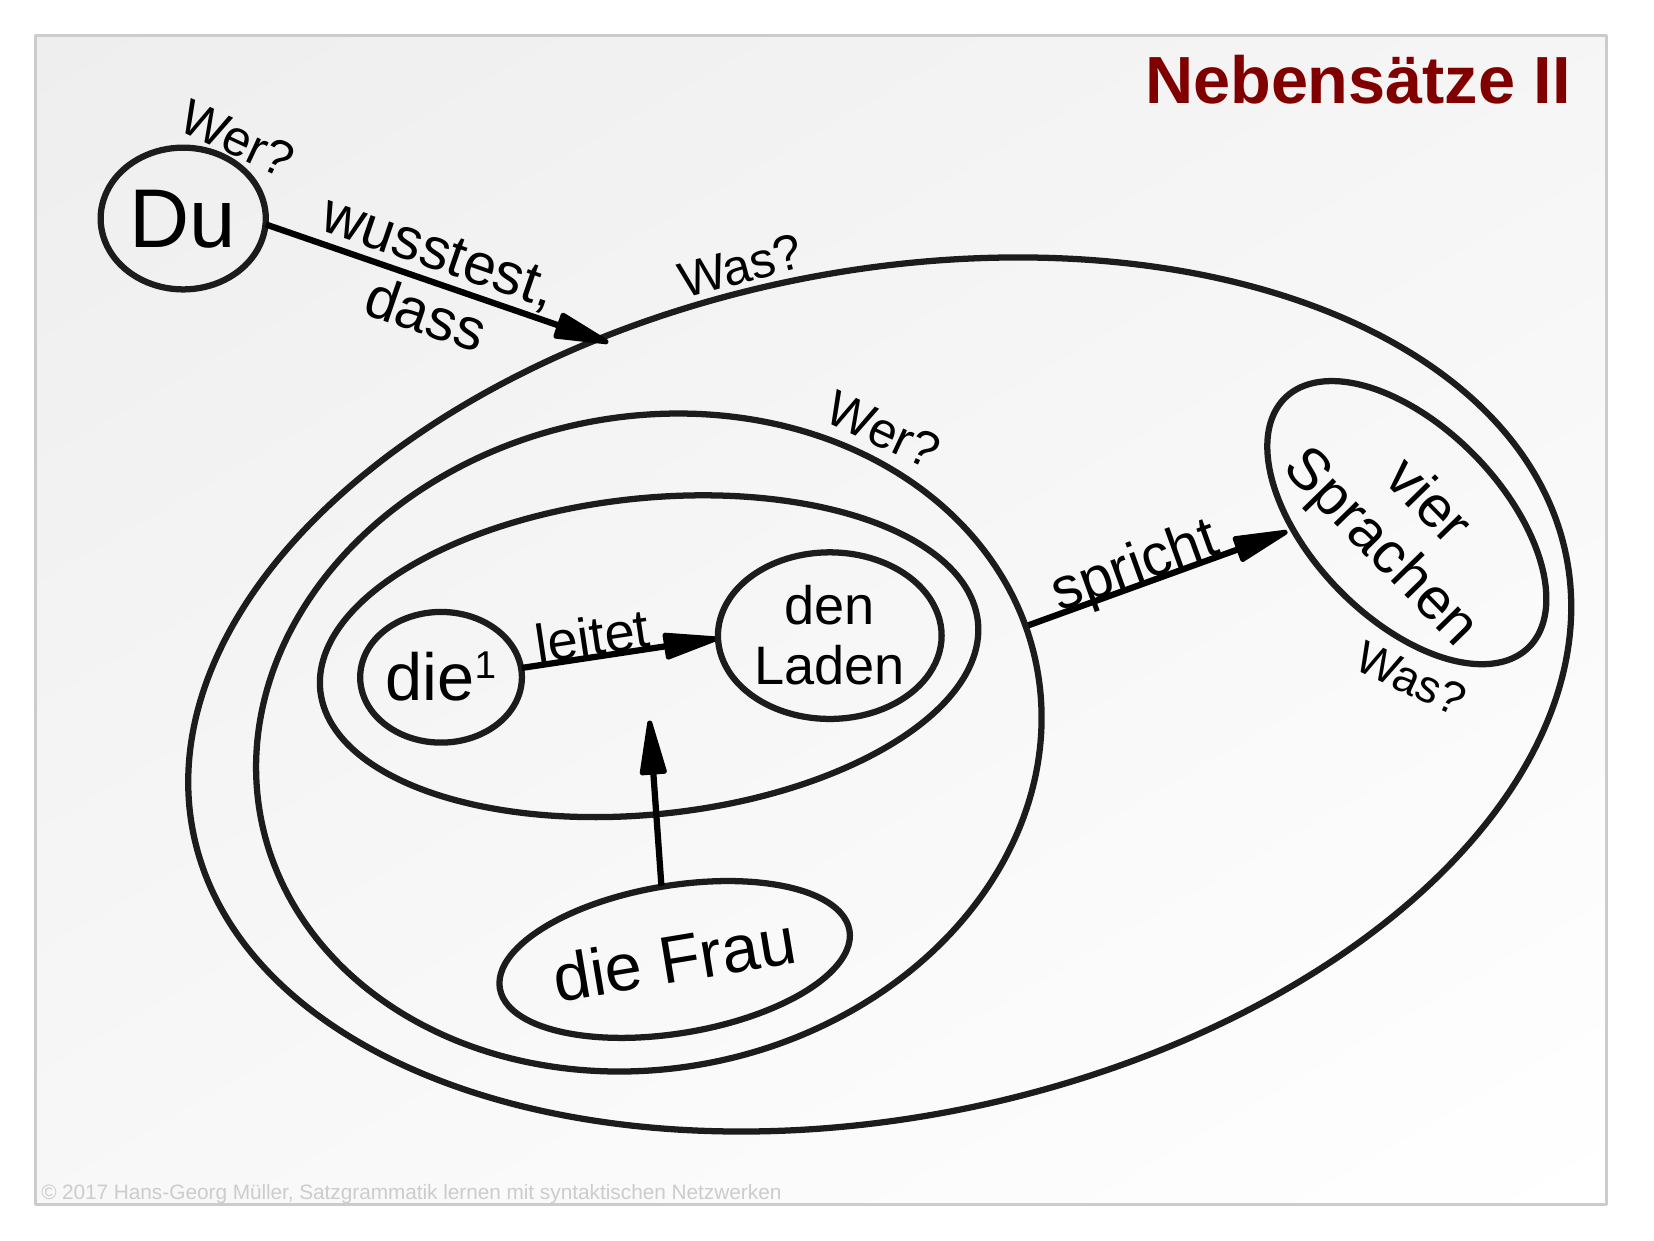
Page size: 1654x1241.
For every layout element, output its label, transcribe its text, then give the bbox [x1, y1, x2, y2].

text_box den Laden [717, 552, 942, 719]
title Nebensätze II [82, 43, 1572, 193]
text_box Wer? [149, 75, 339, 224]
text_box Was? [656, 208, 842, 334]
text_box Wer? [795, 366, 985, 515]
text_box Du [100, 153, 266, 290]
text_box die1 [360, 611, 522, 743]
text_box Was? [1319, 618, 1536, 786]
text_box die Frau [499, 881, 850, 1038]
text_box vier Sprachen [1267, 381, 1547, 665]
